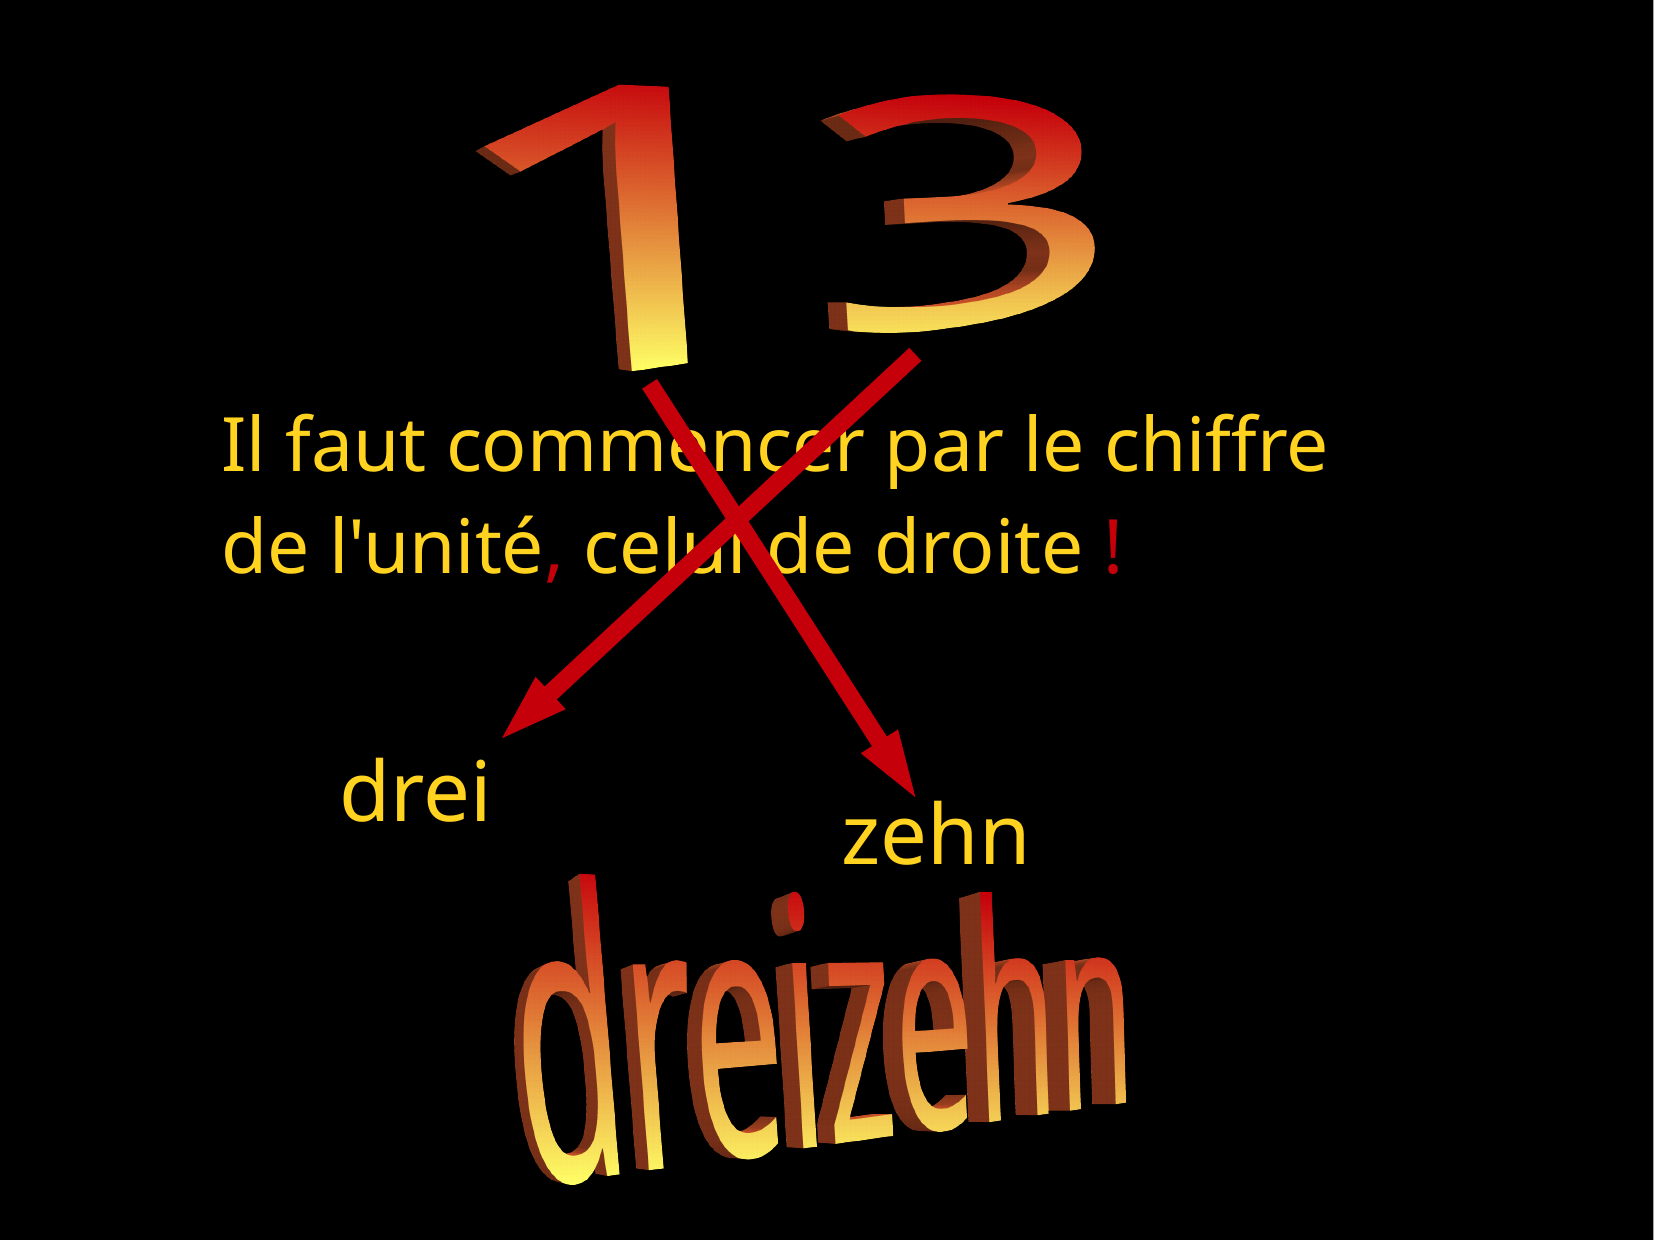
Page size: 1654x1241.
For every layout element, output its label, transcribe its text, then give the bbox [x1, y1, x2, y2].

text_box Il faut commencer par le chiffre de l'unité, celui de droite ! [206, 383, 1418, 608]
text_box drei [324, 725, 591, 857]
text_box zehn [826, 767, 1063, 899]
